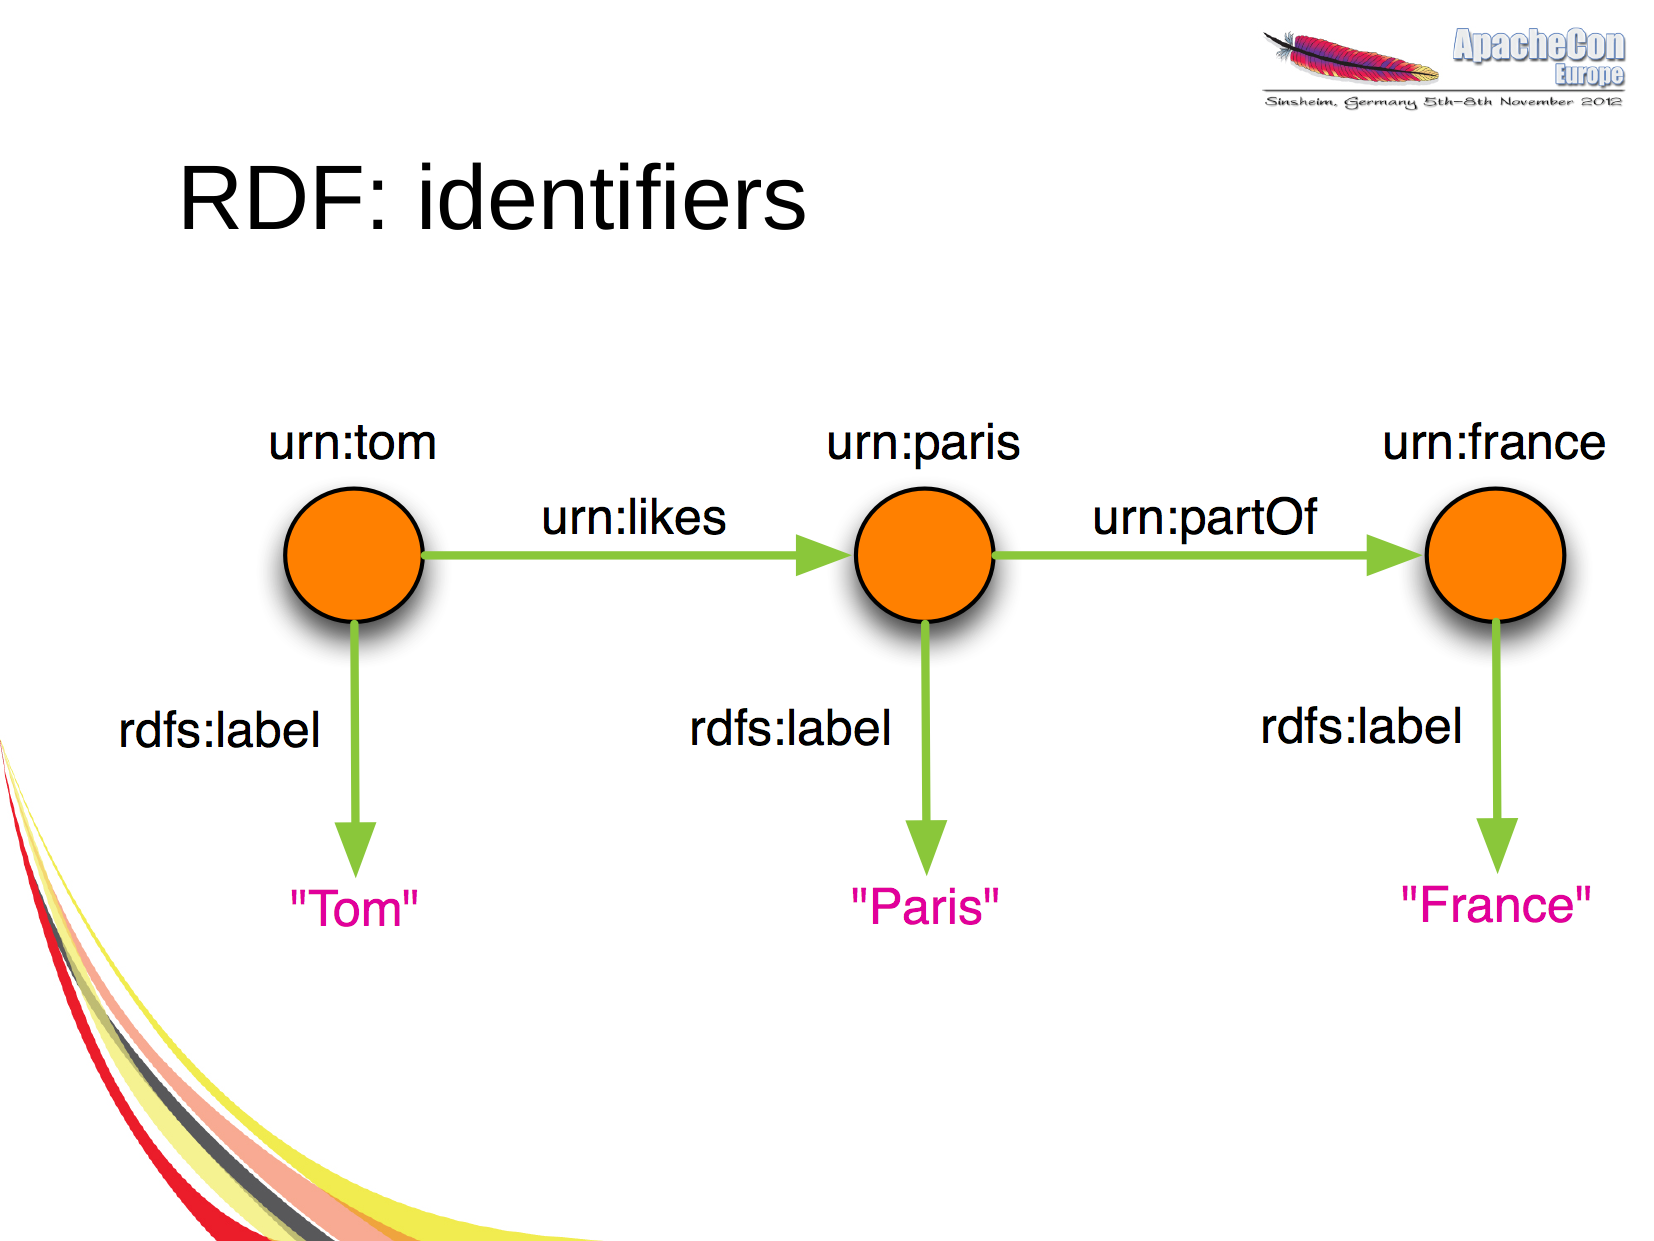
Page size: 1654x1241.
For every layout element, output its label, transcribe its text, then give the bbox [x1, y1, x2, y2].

picture [0, 0, 1654, 1241]
title RDF: identifiers [177, 141, 1536, 254]
